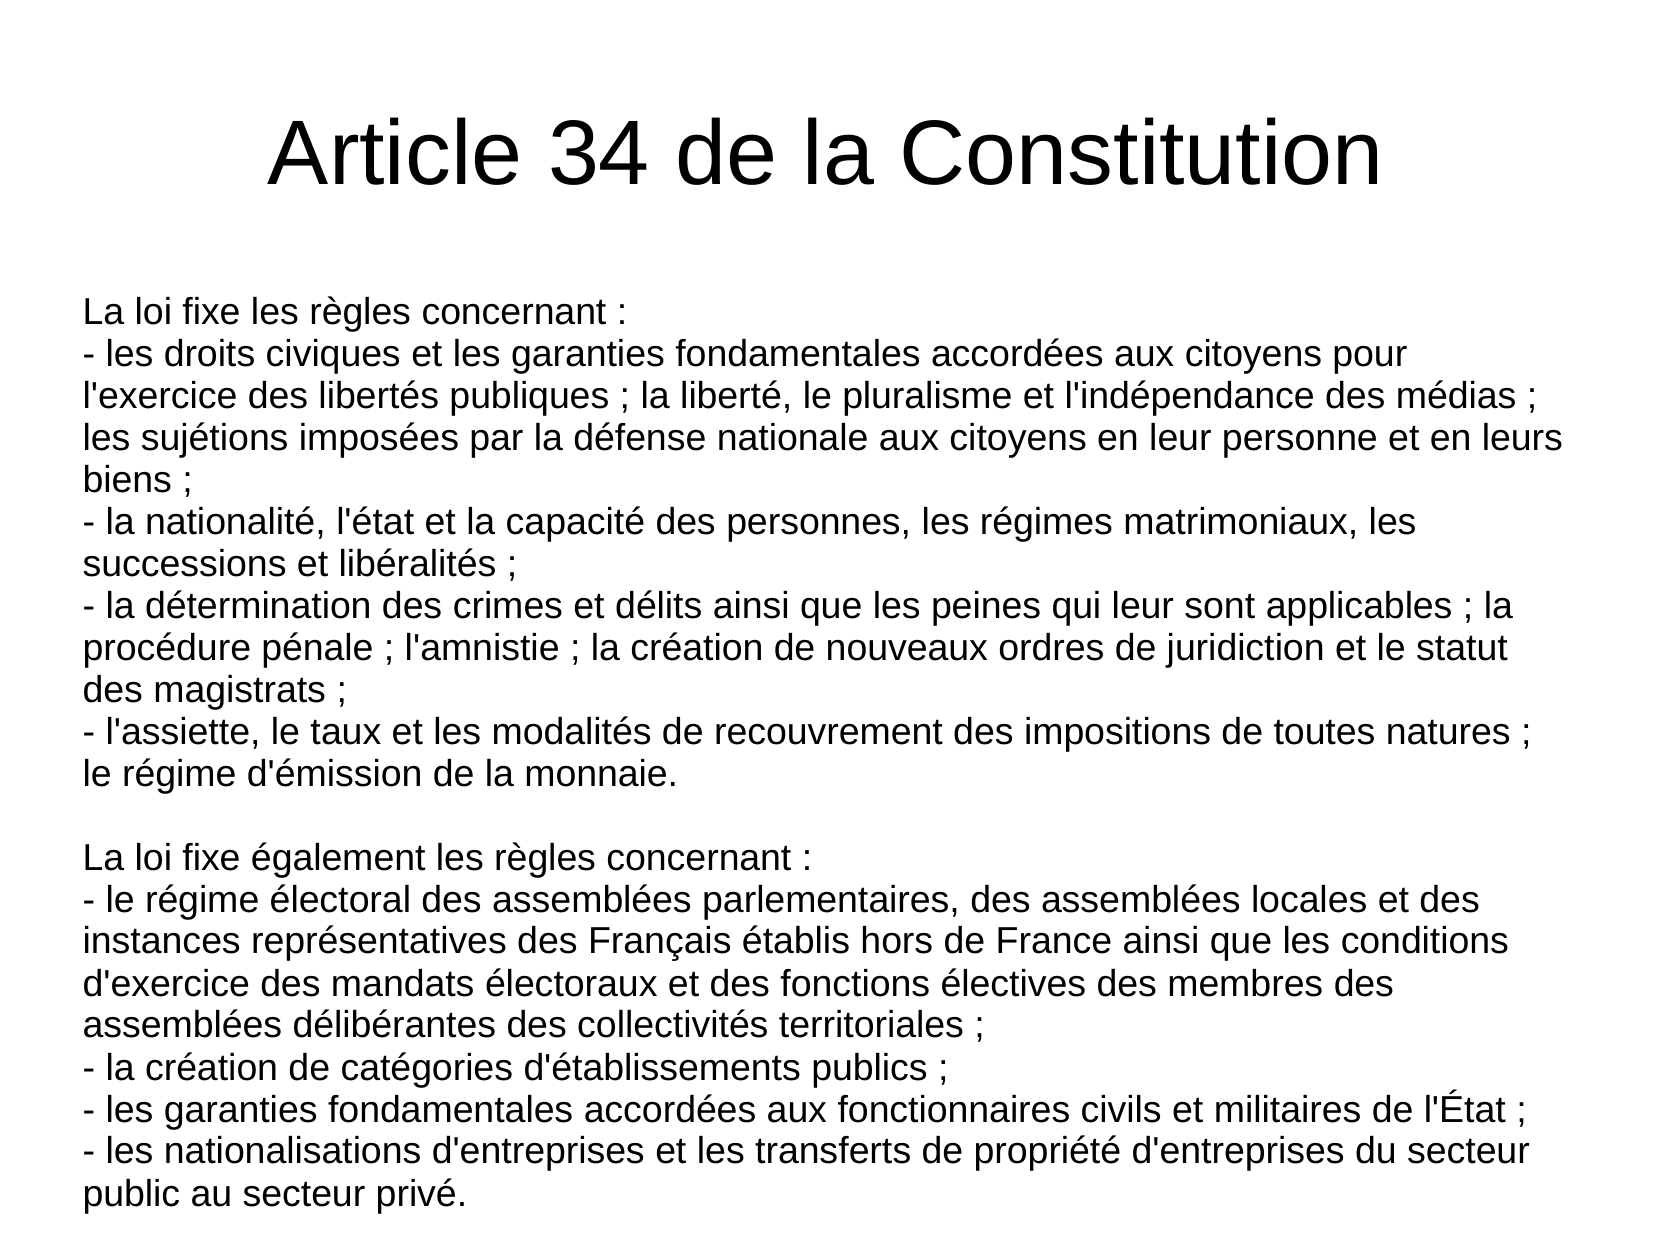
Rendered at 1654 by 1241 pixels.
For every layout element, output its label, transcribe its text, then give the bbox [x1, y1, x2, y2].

list La loi fixe les règles concernant : - les droits civiques et les garanties fondamentales accordées aux citoyens pour l'exercice des libertés publiques ; la liberté, le pluralisme et l'indépendance des médias ; les sujétions imposées par la défense nationale aux citoyens en leur personne et en leurs biens ; - la nationalité, l'état et la capacité des personnes, les régimes matrimoniaux, les successions et libéralités ; - la détermination des crimes et délits ainsi que les peines qui leur sont applicables ; la procédure pénale ; l'amnistie ; la création de nouveaux ordres de juridiction et le statut des magistrats ; - l'assiette, le taux et les modalités de recouvrement des impositions de toutes natures ; le régime d'émission de la monnaie. La loi fixe également les règles concernant : - le régime électoral des assemblées parlementaires, des assemblées locales et des instances représentatives des Français établis hors de France ainsi que les conditions d'exercice des mandats électoraux et des fonctions électives des membres des assemblées délibérantes des collectivités territoriales ; - la création de catégories d'établissements publics ; - les garanties fondamentales accordées aux fonctionnaires civils et militaires de l'État ; - les nationalisations d'entreprises et les transferts de propriété d'entreprises du secteur public au secteur privé. La loi détermine les principes fondamentaux : - de l'organisation générale de la défense nationale ; - de la libre administration des collectivités territoriales, de leurs compétences et de leurs ressources ; - de l'enseignement ; - de la préservation de l'environnement ; - du régime de la propriété, des droits réels et des obligations civiles et commerciales ; - du droit du travail, du droit syndical et de la sécurité sociale. [82, 290, 1571, 1170]
title Article 34 de la Constitution [82, 49, 1571, 257]
